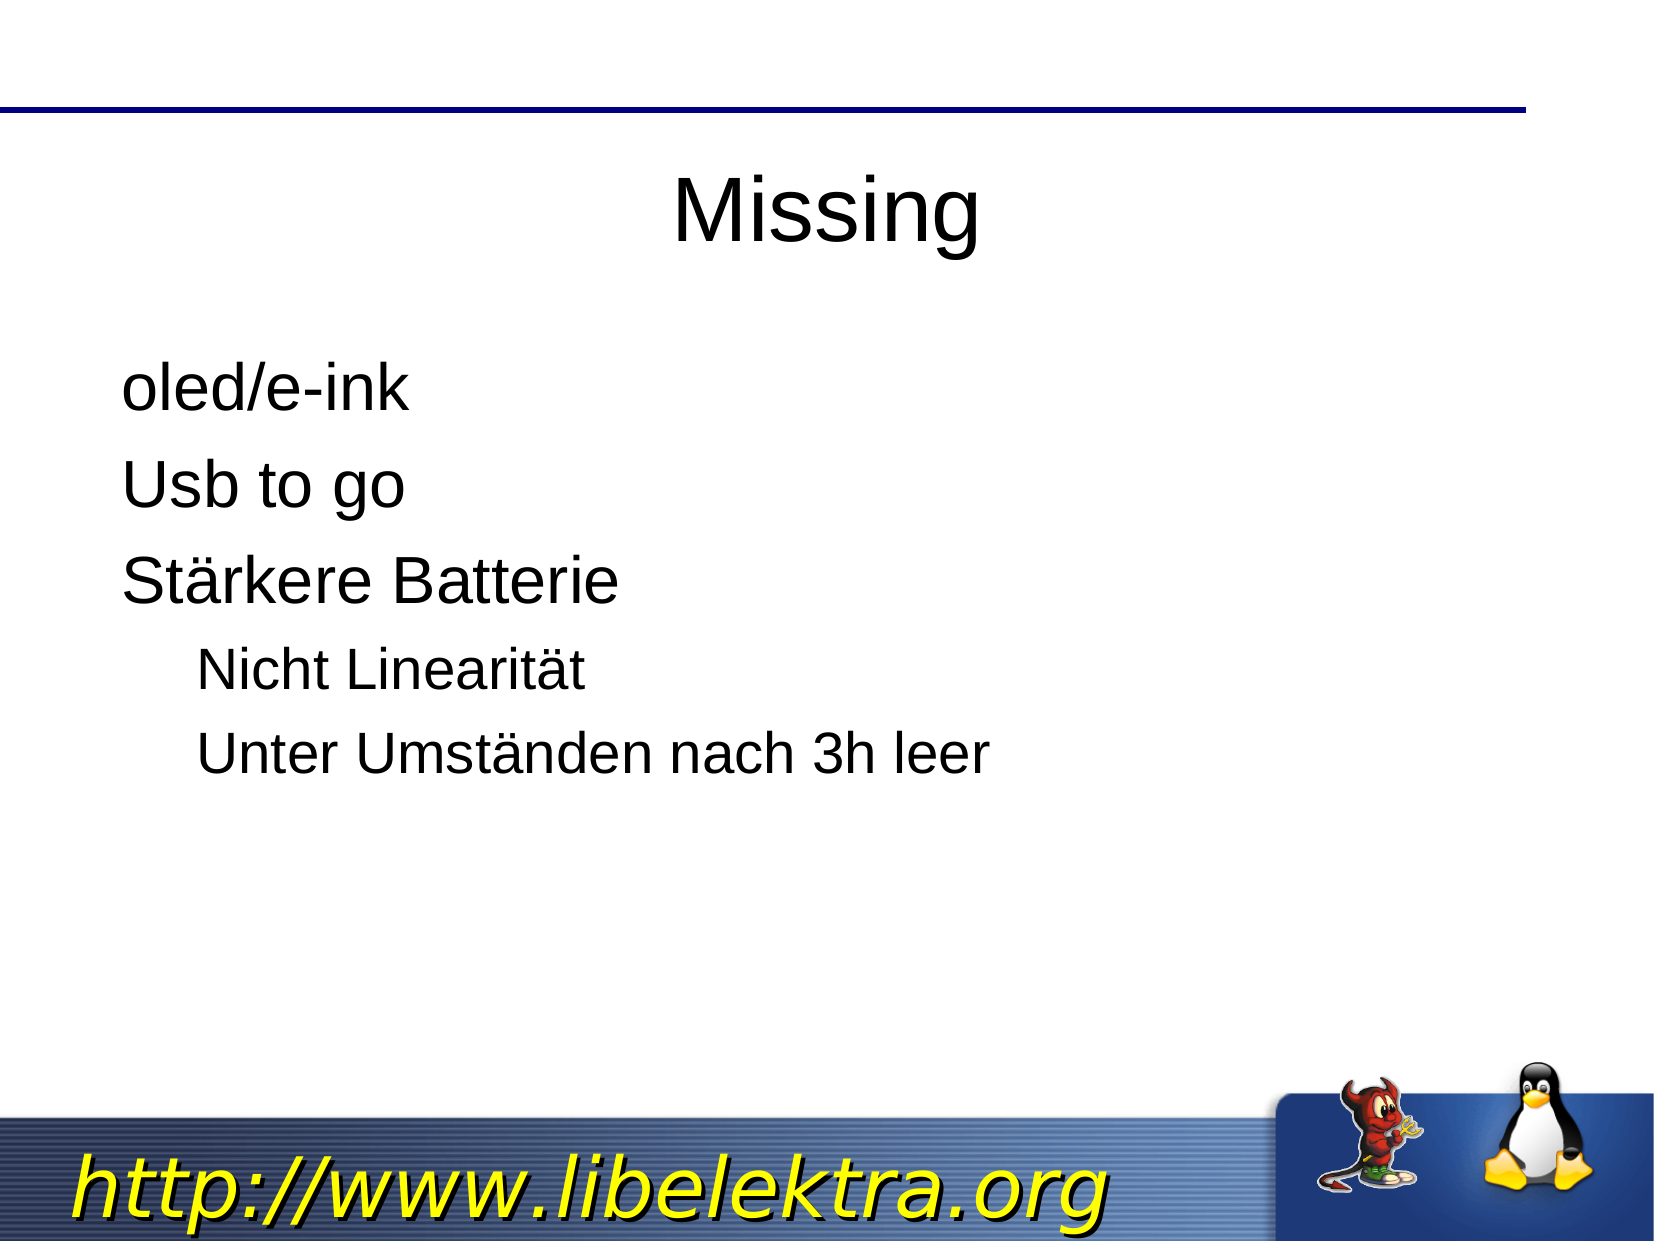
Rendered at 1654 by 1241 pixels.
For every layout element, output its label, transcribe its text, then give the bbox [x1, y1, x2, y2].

picture [0, 1061, 1654, 1241]
list oled/e-ink Usb to go Stärkere Batterie Nicht Linearität Unter Umständen nach 3h leer [121, 344, 1534, 1127]
title Missing [121, 102, 1534, 311]
